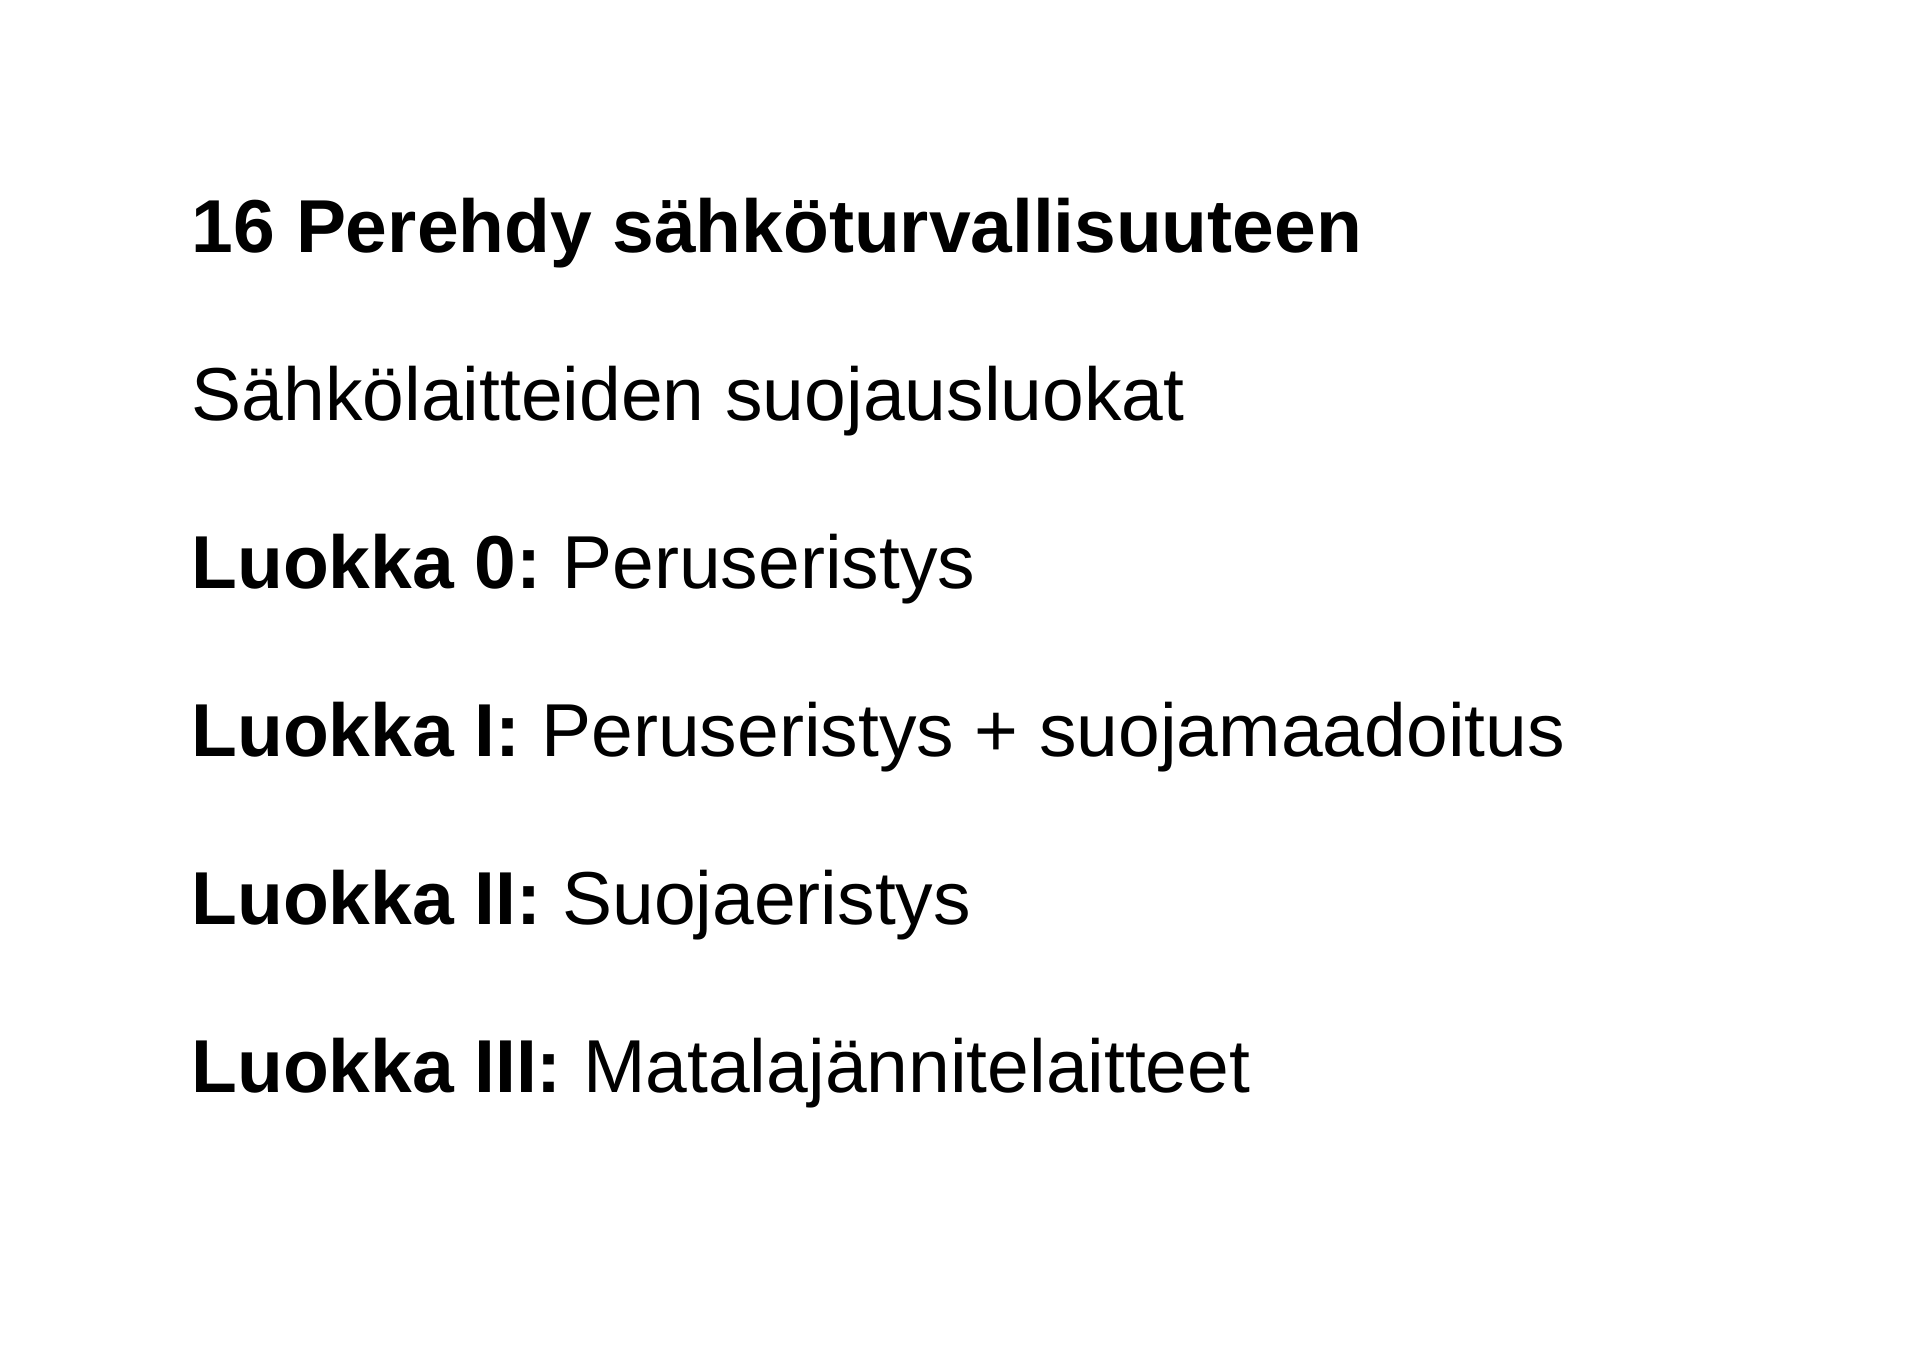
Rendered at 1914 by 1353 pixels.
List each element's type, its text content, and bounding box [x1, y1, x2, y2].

text_box 16 Perehdy sähköturvallisuuteen Sähkölaitteiden suojausluokat Luokka 0: Peruseristys Luokka I: Peruseristys + suojamaadoitus Luokka II: Suojaeristys Luokka III: Matalajännitelaitteet [177, 177, 1581, 1116]
